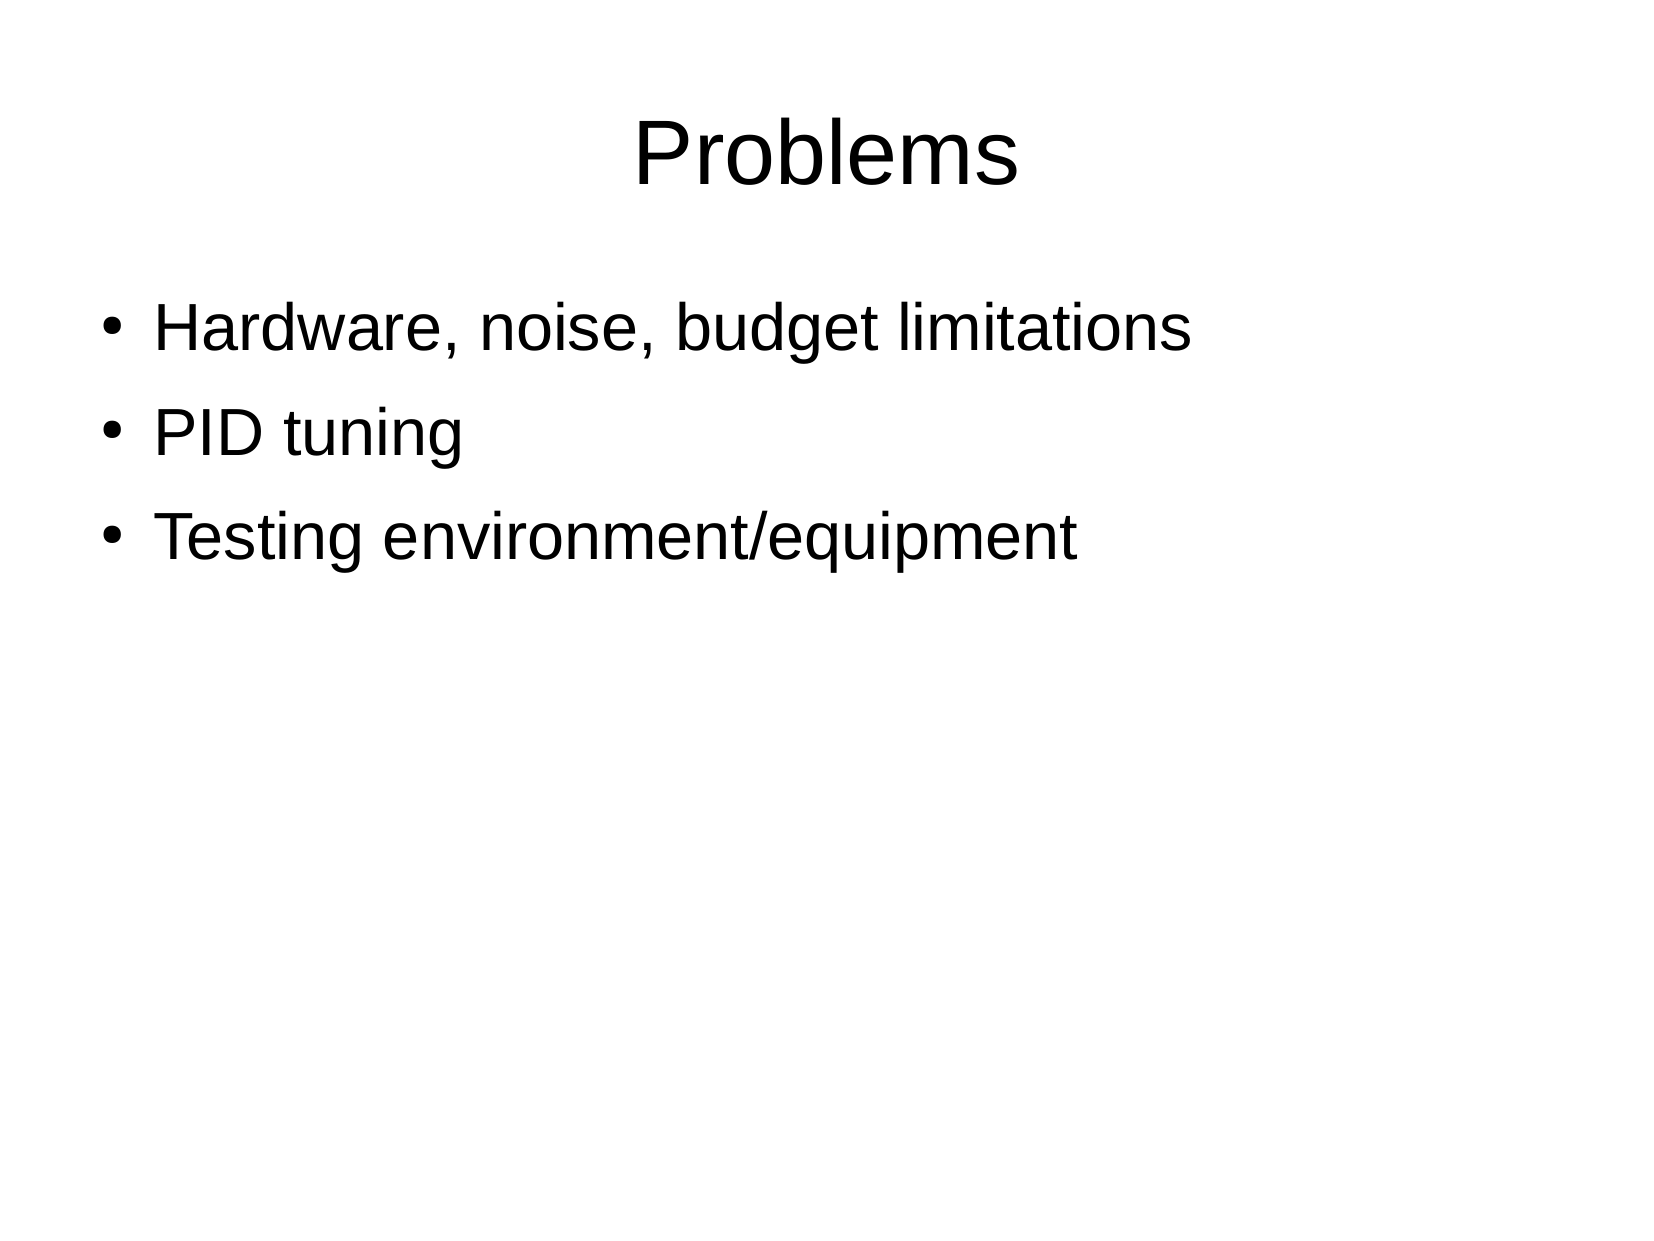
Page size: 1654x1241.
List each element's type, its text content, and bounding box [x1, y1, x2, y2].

title Problems [82, 49, 1571, 257]
list Hardware, noise, budget limitations PID tuning Testing environment/equipment [82, 290, 1571, 1010]
